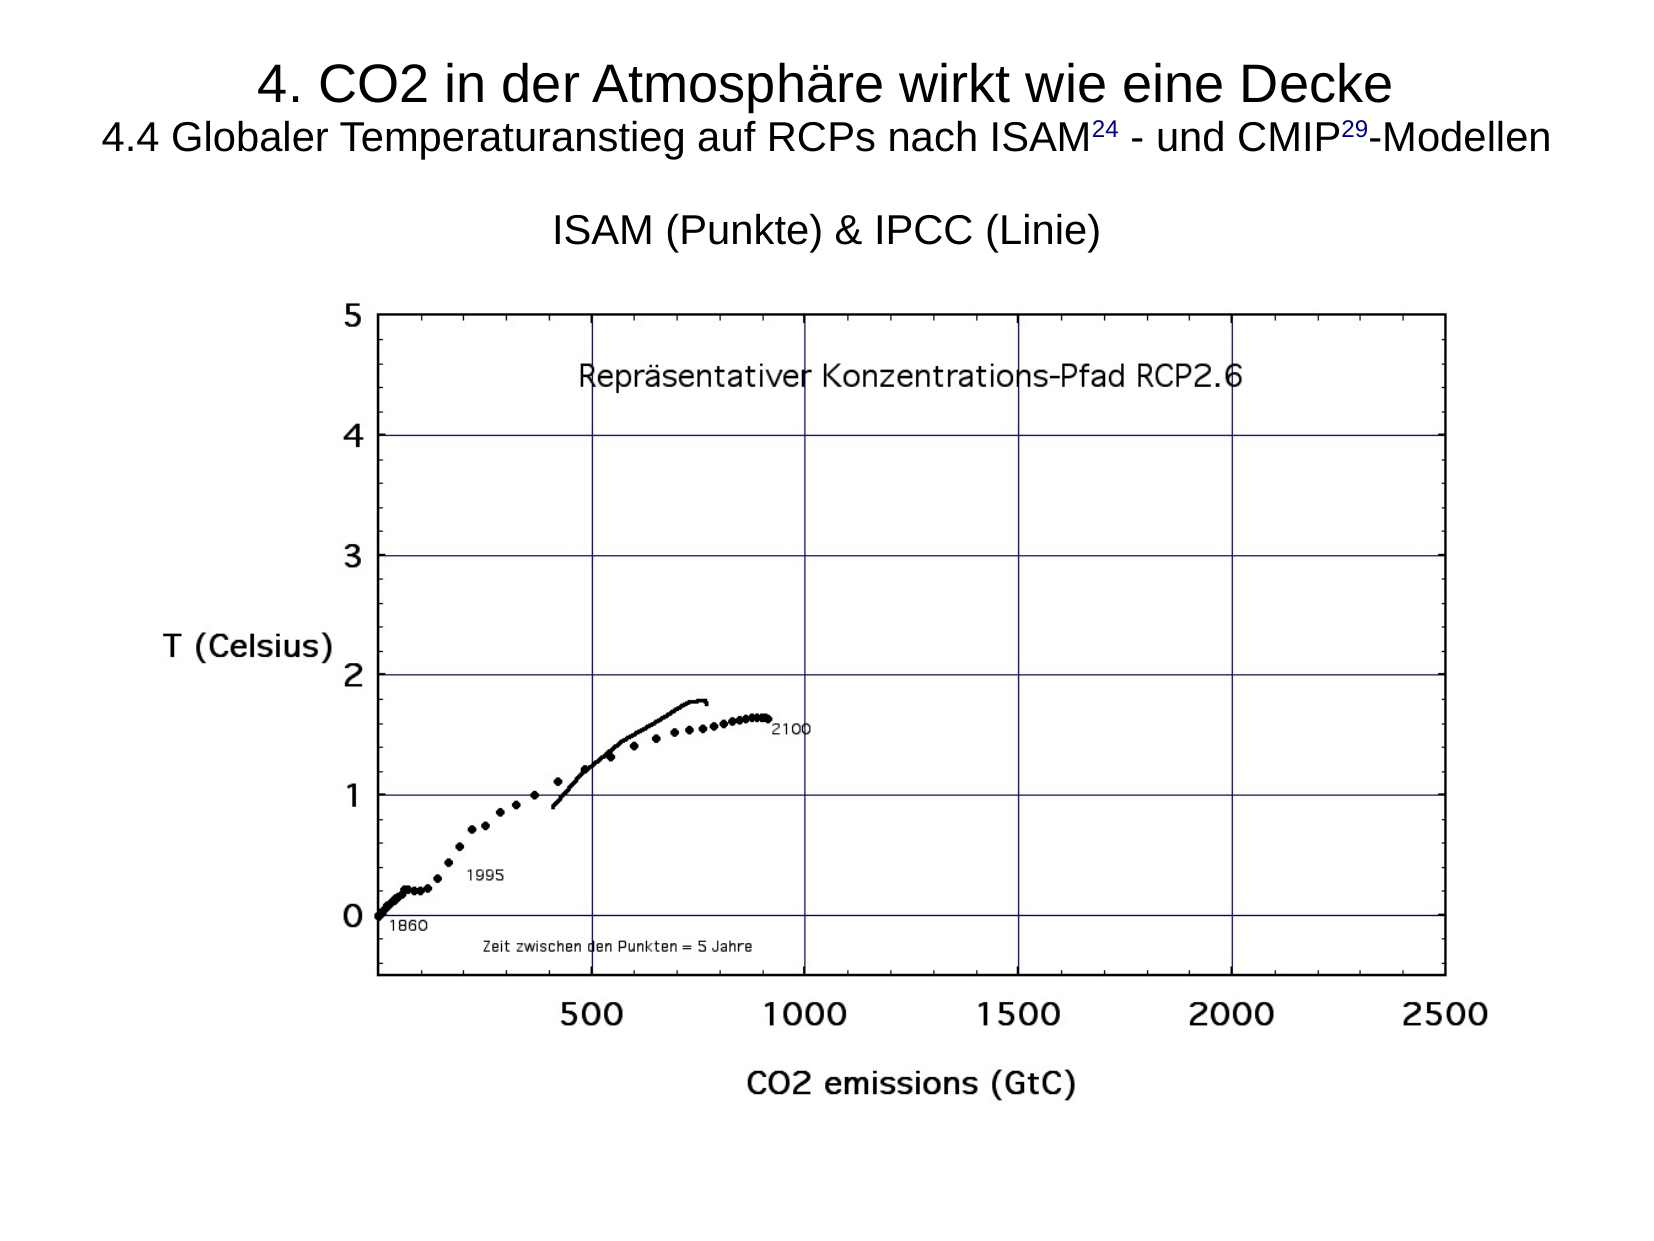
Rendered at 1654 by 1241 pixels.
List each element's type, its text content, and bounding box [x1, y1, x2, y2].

title 4. CO2 in der Atmosphäre wirkt wie eine Decke 4.4 Globaler Temperaturanstieg auf RCPs nach ISAM24 - und CMIP29-Modellen ISAM (Punkte) & IPCC (Linie) [82, 49, 1571, 257]
picture [162, 290, 1491, 1109]
